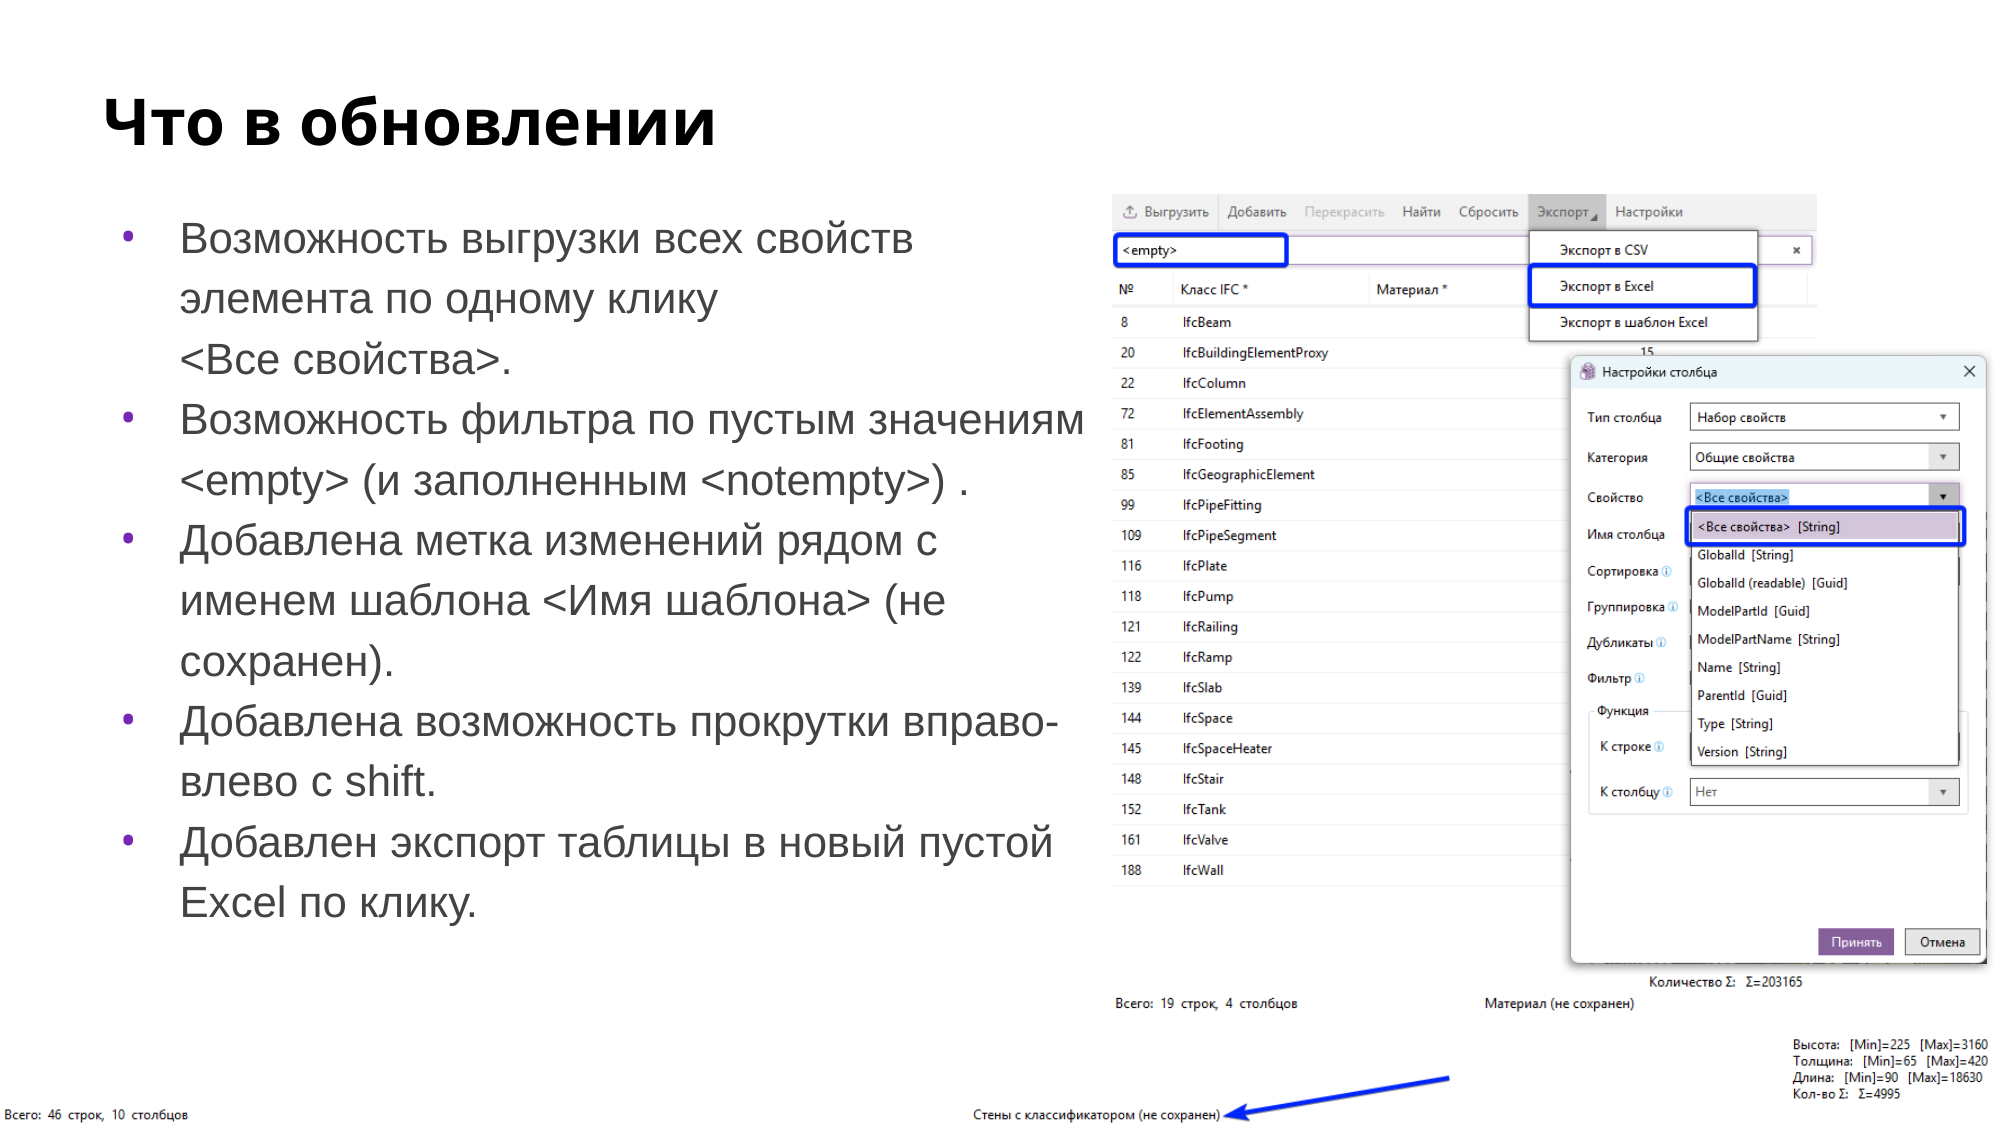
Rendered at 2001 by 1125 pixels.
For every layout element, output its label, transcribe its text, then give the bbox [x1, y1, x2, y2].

picture [1, 1035, 2000, 1125]
picture [1112, 194, 1987, 1016]
text_box Что в обновлении [88, 73, 1912, 171]
text_box Возможность выгрузки всех свойств элемента по одному клику <Все свойства>. Возможность фильтра по пустым значениям <empty> (и заполненным <notempty>) . Добавлена метка изменений рядом с именем шаблона <Имя шаблона> (не сохранен). Добавлена возможность прокрутки вправо- влево с shift. Добавлен экспорт таблицы в новый пустой Excel по клику. [86, 192, 1113, 1035]
